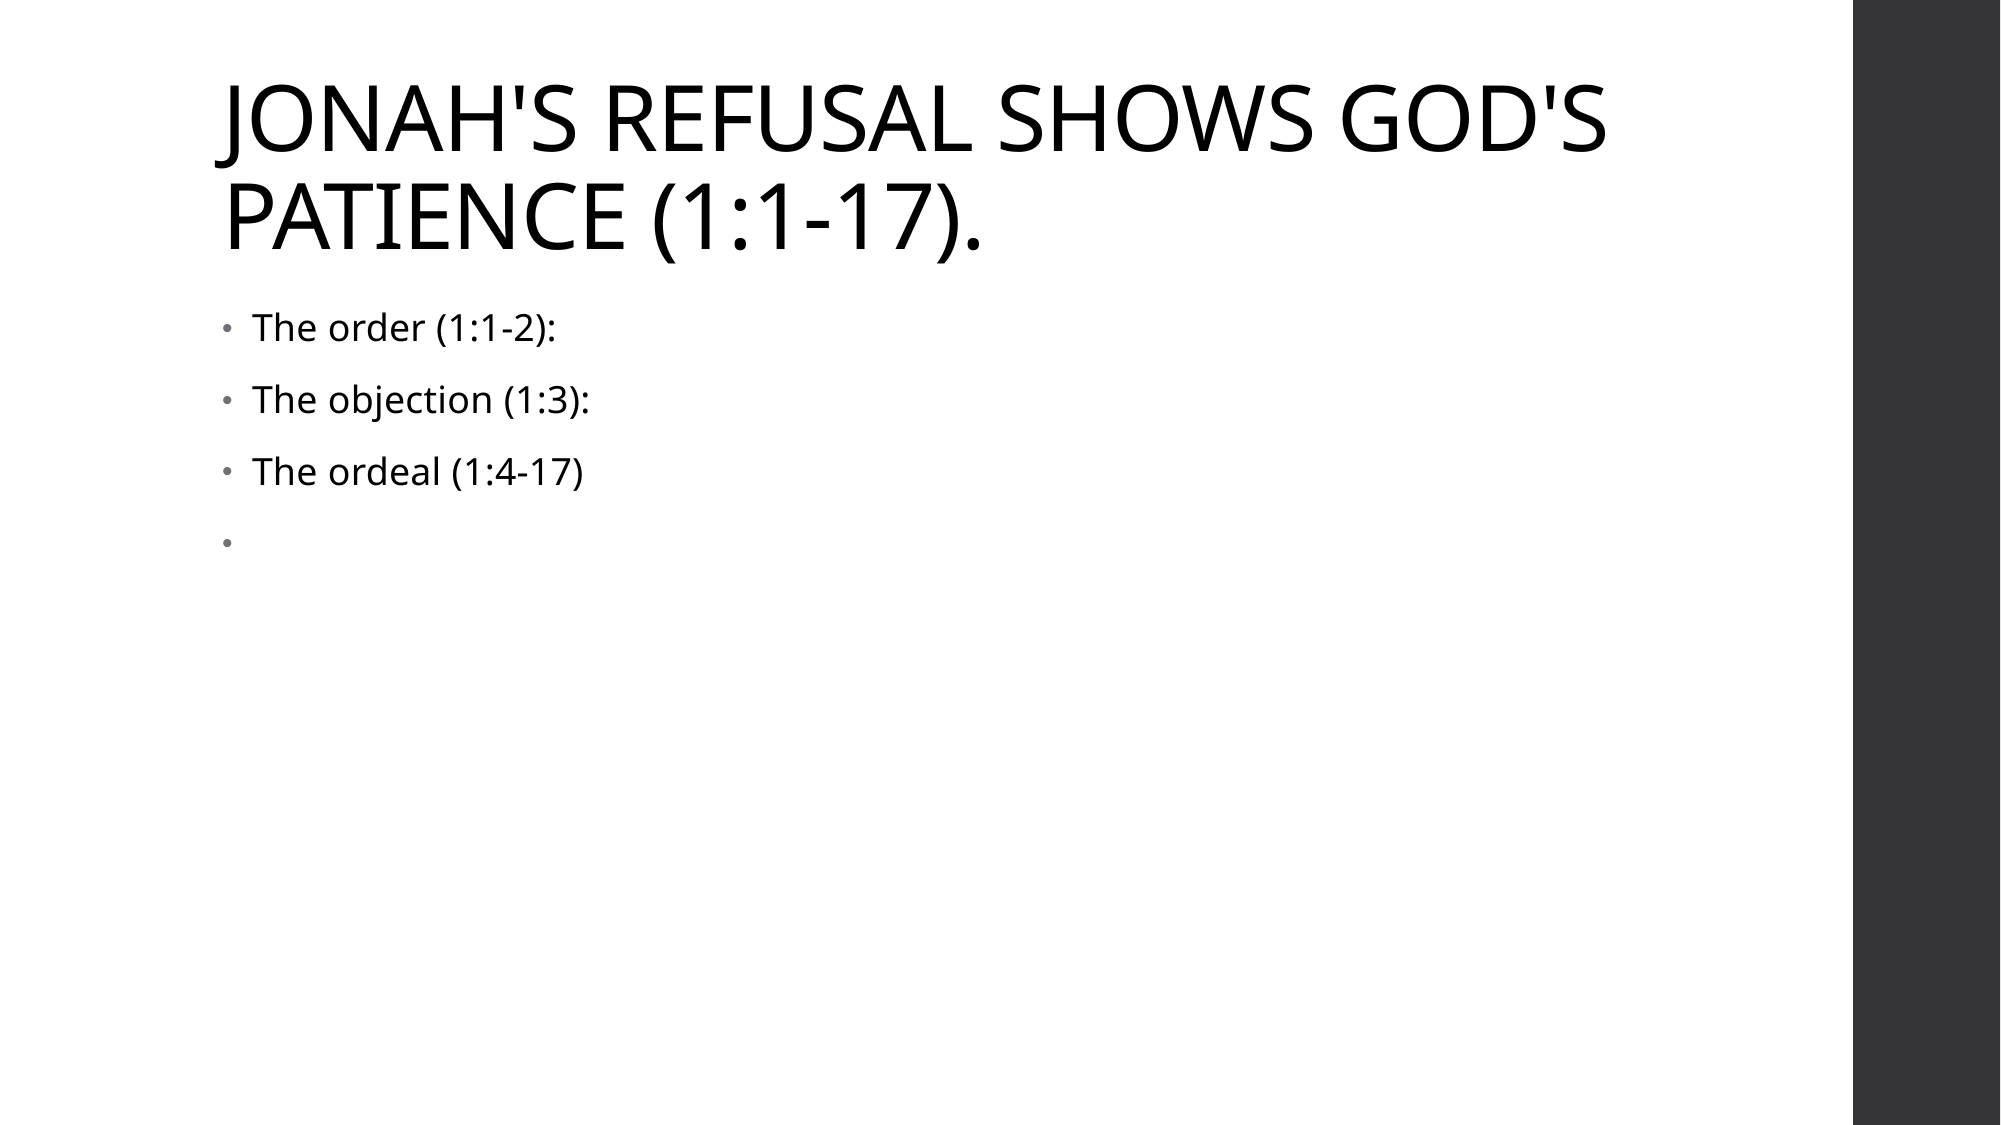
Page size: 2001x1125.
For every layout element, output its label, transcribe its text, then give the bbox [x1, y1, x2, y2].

title JONAH'S REFUSAL SHOWS GOD'S PATIENCE (1:1-17). [206, 60, 1797, 278]
list The order (1:1-2): The objection (1:3): The ordeal (1:4-17) [206, 299, 1617, 1014]
